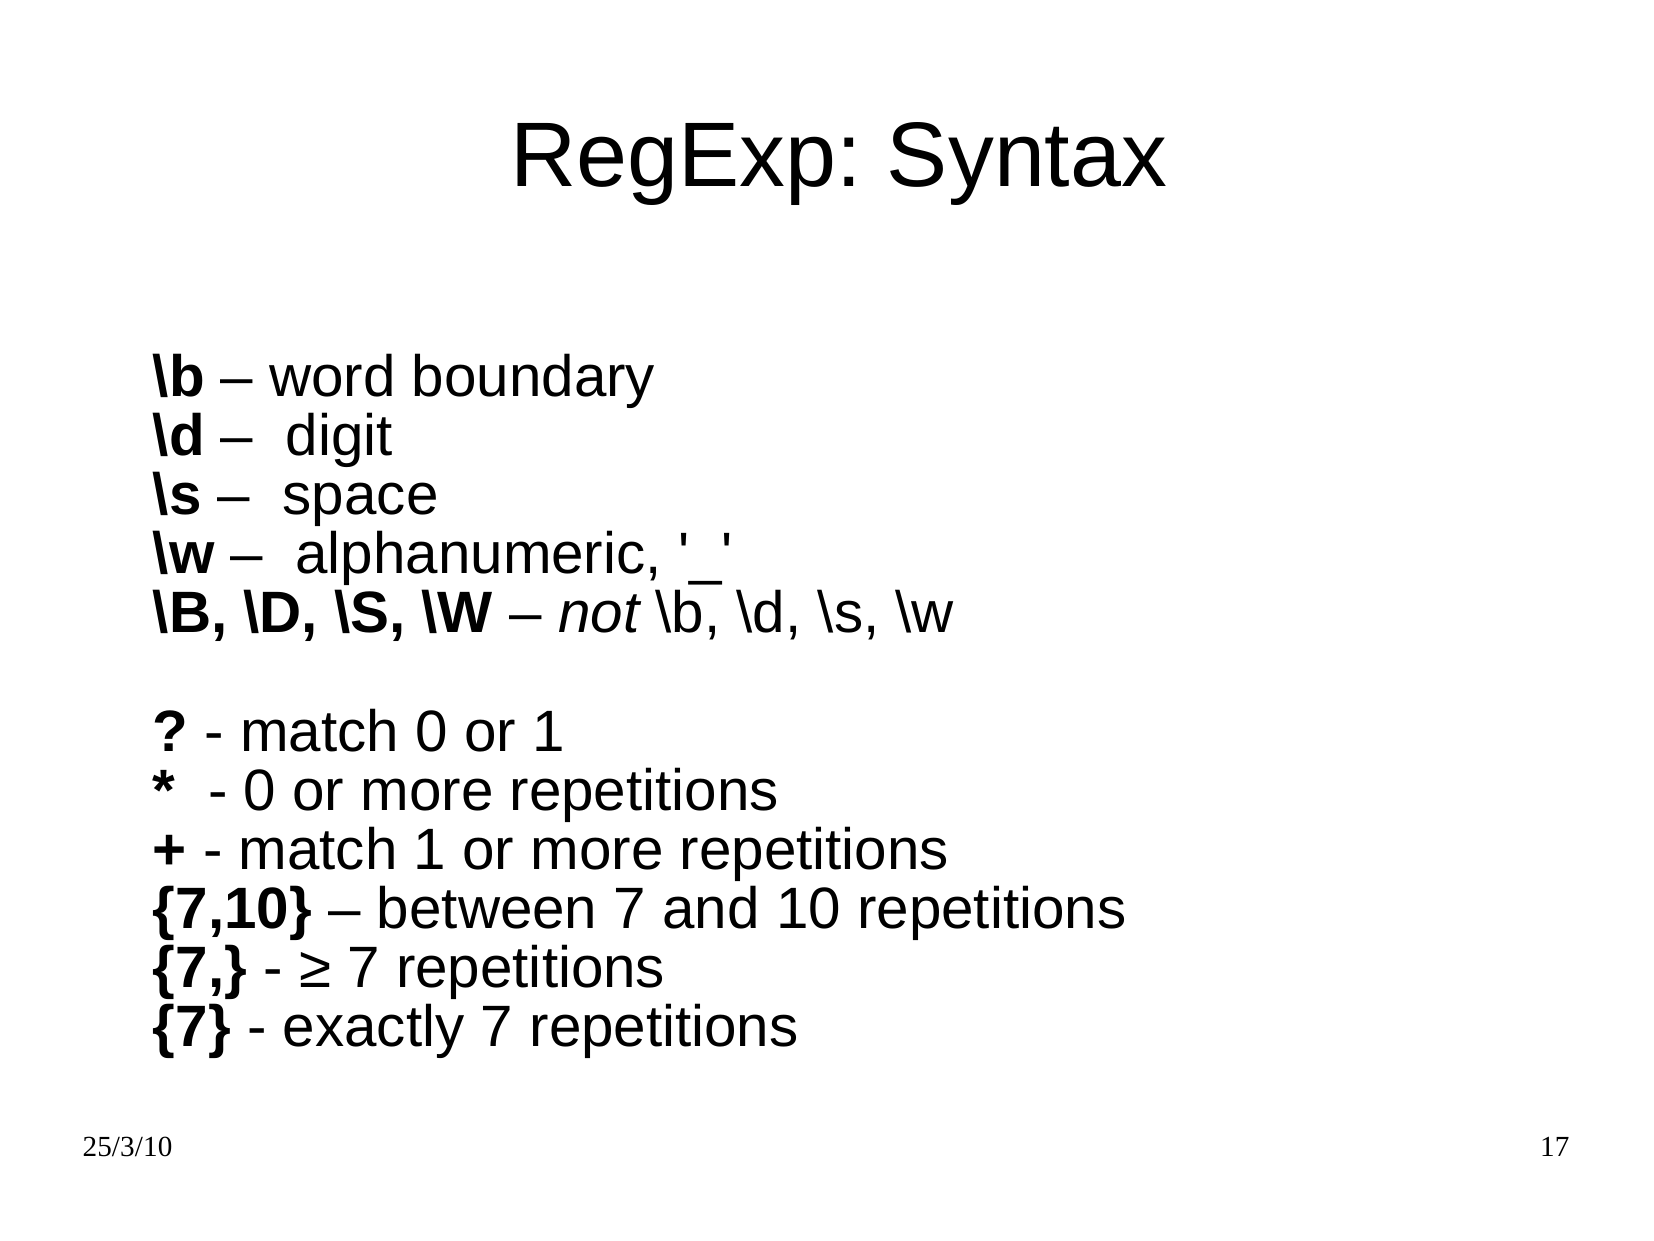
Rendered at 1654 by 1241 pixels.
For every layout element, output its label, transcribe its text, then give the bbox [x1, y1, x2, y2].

list \b – word boundary \d – digit \s – space \w – alphanumeric, '_' \B, \D, \S, \W – not \b, \d, \s, \w ? - match 0 or 1 * - 0 or more repetitions + - match 1 or more repetitions {7,10} – between 7 and 10 repetitions {7,} - ≥ 7 repetitions {7} - exactly 7 repetitions [82, 290, 1571, 1109]
title RegExp: Syntax [82, 49, 1571, 256]
